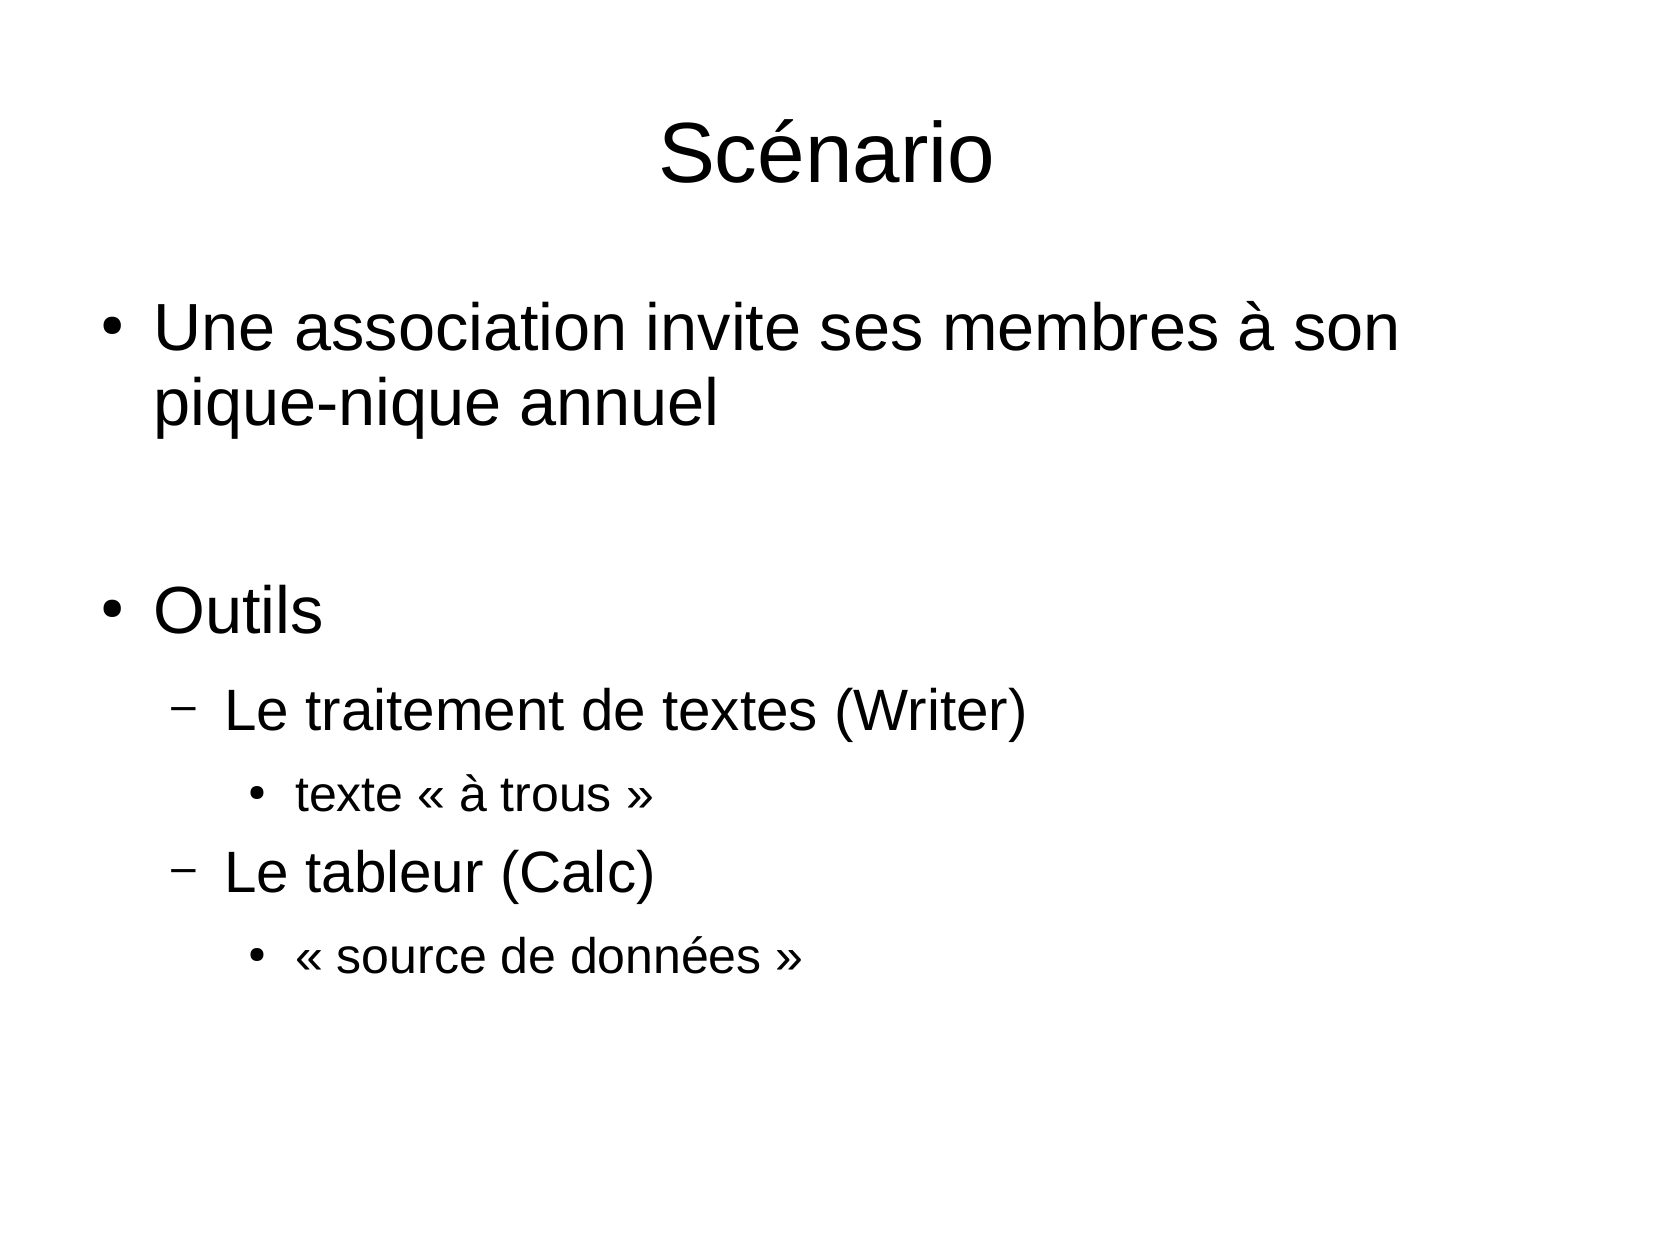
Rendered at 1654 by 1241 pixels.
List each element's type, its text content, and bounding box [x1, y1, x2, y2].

title Scénario [82, 49, 1571, 257]
list Une association invite ses membres à son pique-nique annuel Outils Le traitement de textes (Writer) texte « à trous » Le tableur (Calc) « source de données » [82, 290, 1571, 1010]
